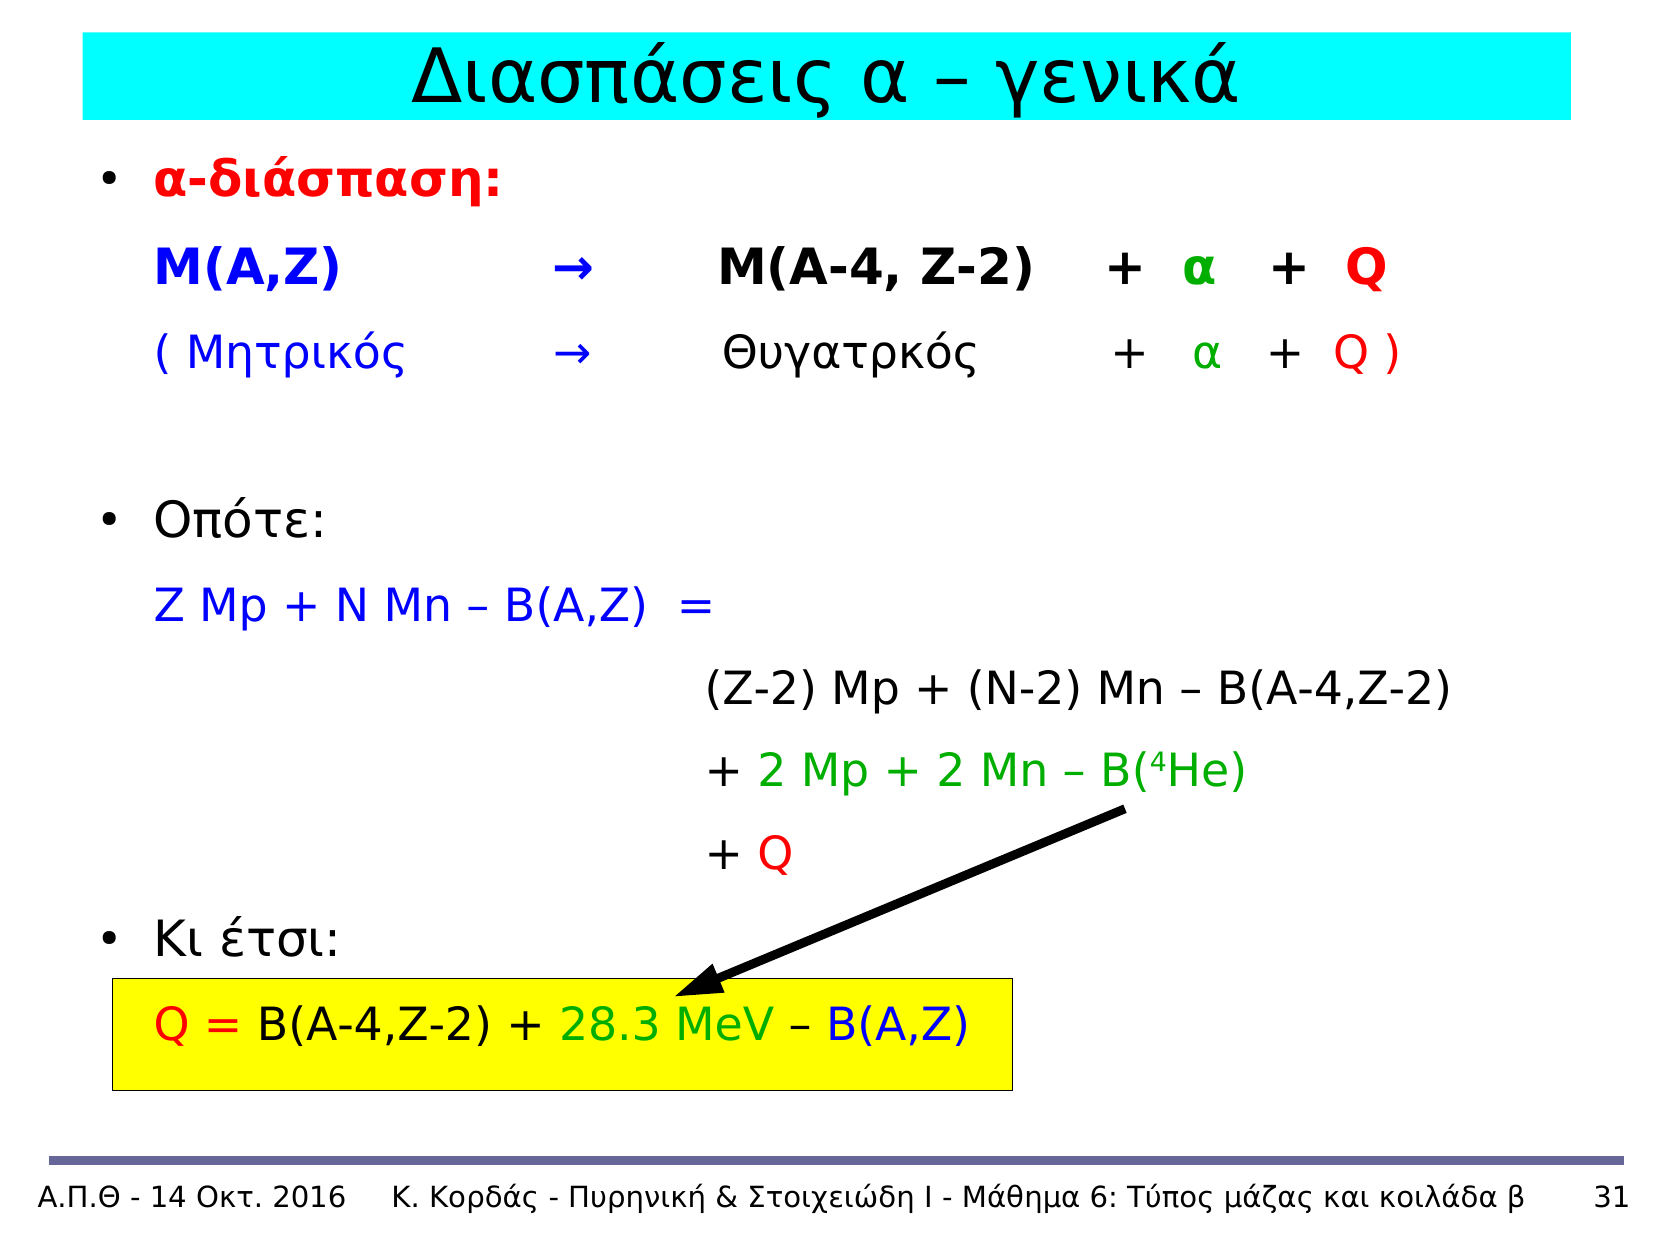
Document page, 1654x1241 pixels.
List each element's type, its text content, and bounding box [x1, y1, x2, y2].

title Διασπάσεις α – γενικά [82, 32, 1571, 120]
list α-διάσπαση: M(A,Z) → M(A-4, Z-2) + α + Q ( Μητρικός → Θυγατρκός + α + Q ) Οπότε: Z Mp + N Mn – B(A,Z) = (Z-2) Mp + (N-2) Mn – B(A-4,Z-2) + 2 Mp + 2 Mn – B(4He) + Q Κι έτσι: Q = B(A-4,Z-2) + 28.3 MeV – B(A,Z) [82, 150, 1571, 1144]
